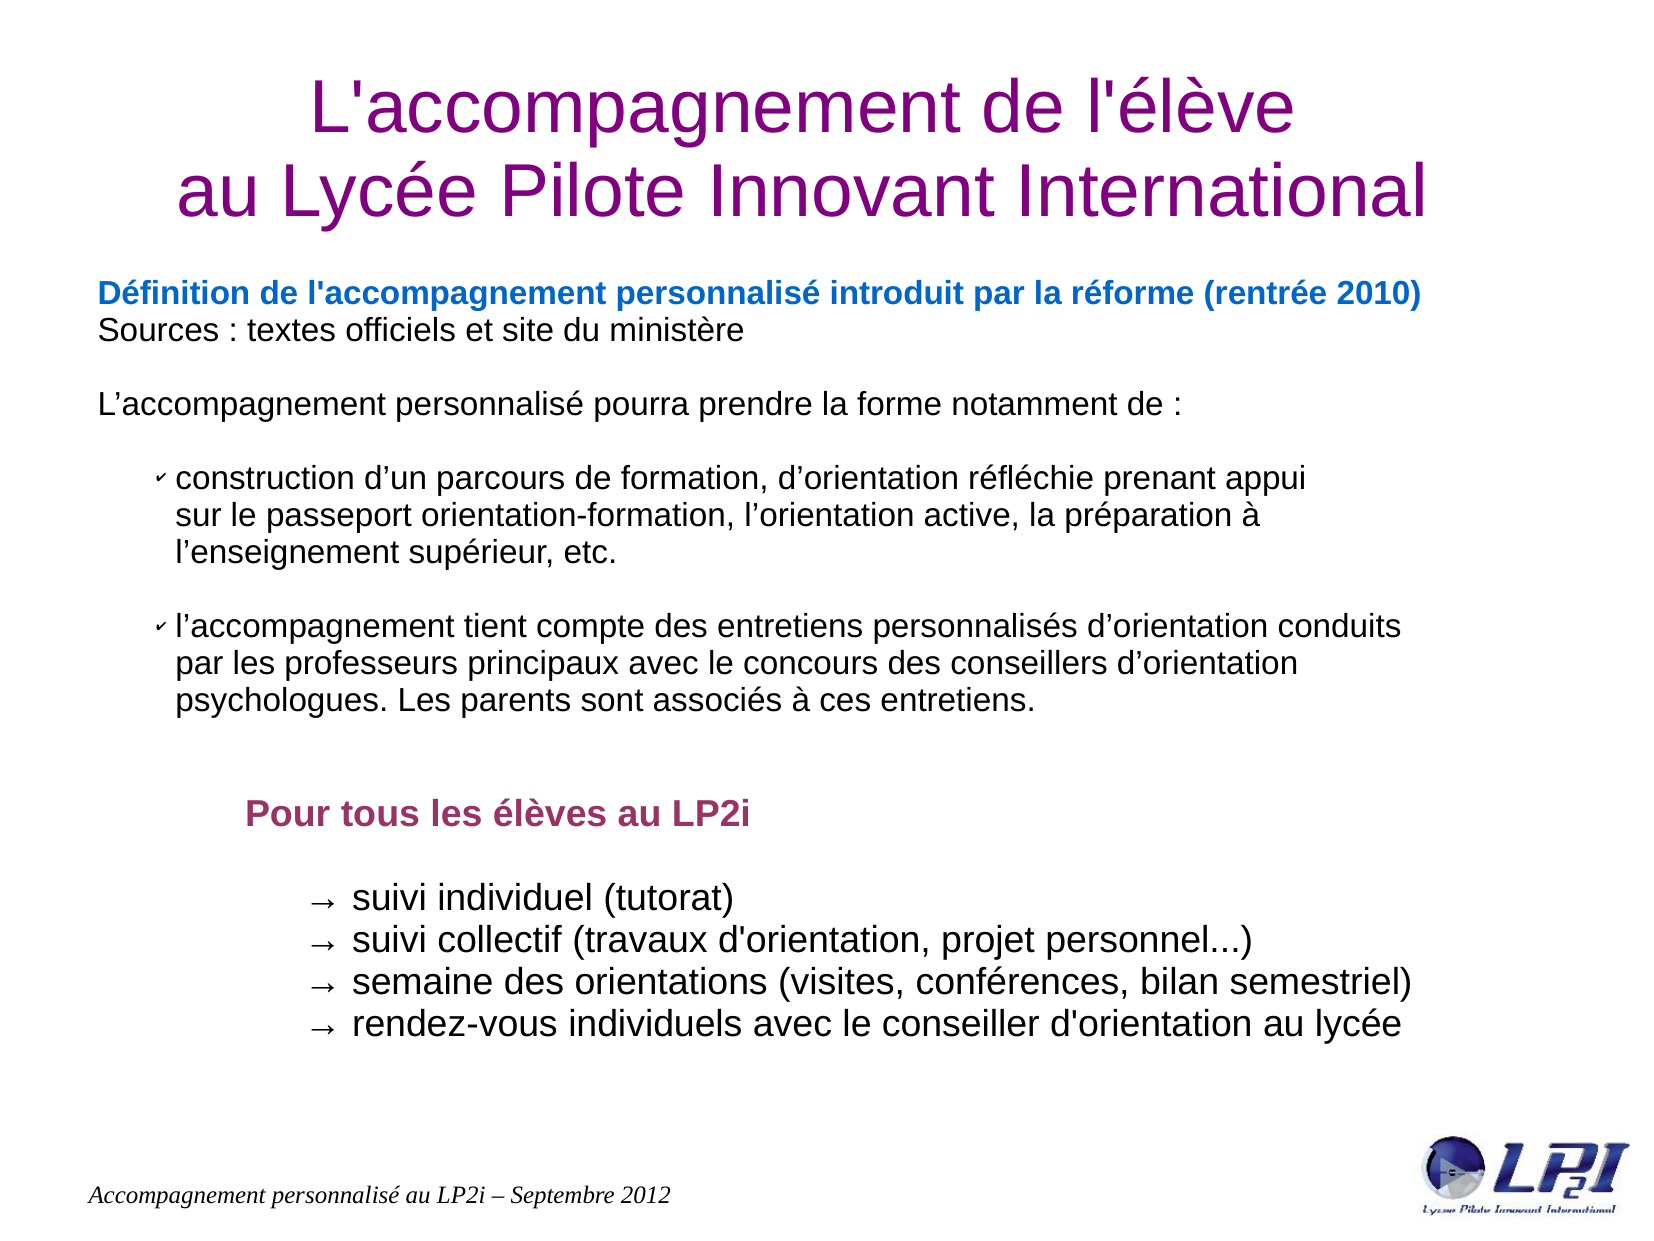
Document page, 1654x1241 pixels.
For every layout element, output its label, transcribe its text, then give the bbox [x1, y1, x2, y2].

picture [1417, 1133, 1630, 1217]
text_box Pour tous les élèves au LP2i → suivi individuel (tutorat) → suivi collectif (travaux d'orientation, projet personnel...) → semaine des orientations (visites, conférences, bilan semestriel) → rendez-vous individuels avec le conseiller d'orientation au lycée [230, 785, 1530, 1096]
title L'accompagnement de l'élève au Lycée Pilote Innovant International [59, 64, 1548, 233]
text_box Définition de l'accompagnement personnalisé introduit par la réforme (rentrée 2010) Sources : textes officiels et site du ministère L’accompagnement personnalisé pourra prendre la forme notamment de : construction d’un parcours de formation, d’orientation réfléchie prenant appui sur le passeport orientation-formation, l’orientation active, la préparation à l’enseignement supérieur, etc. l’accompagnement tient compte des entretiens personnalisés d’orientation conduits par les professeurs principaux avec le concours des conseillers d’orientation psychologues. Les parents sont associés à ces entretiens. [82, 267, 1625, 731]
